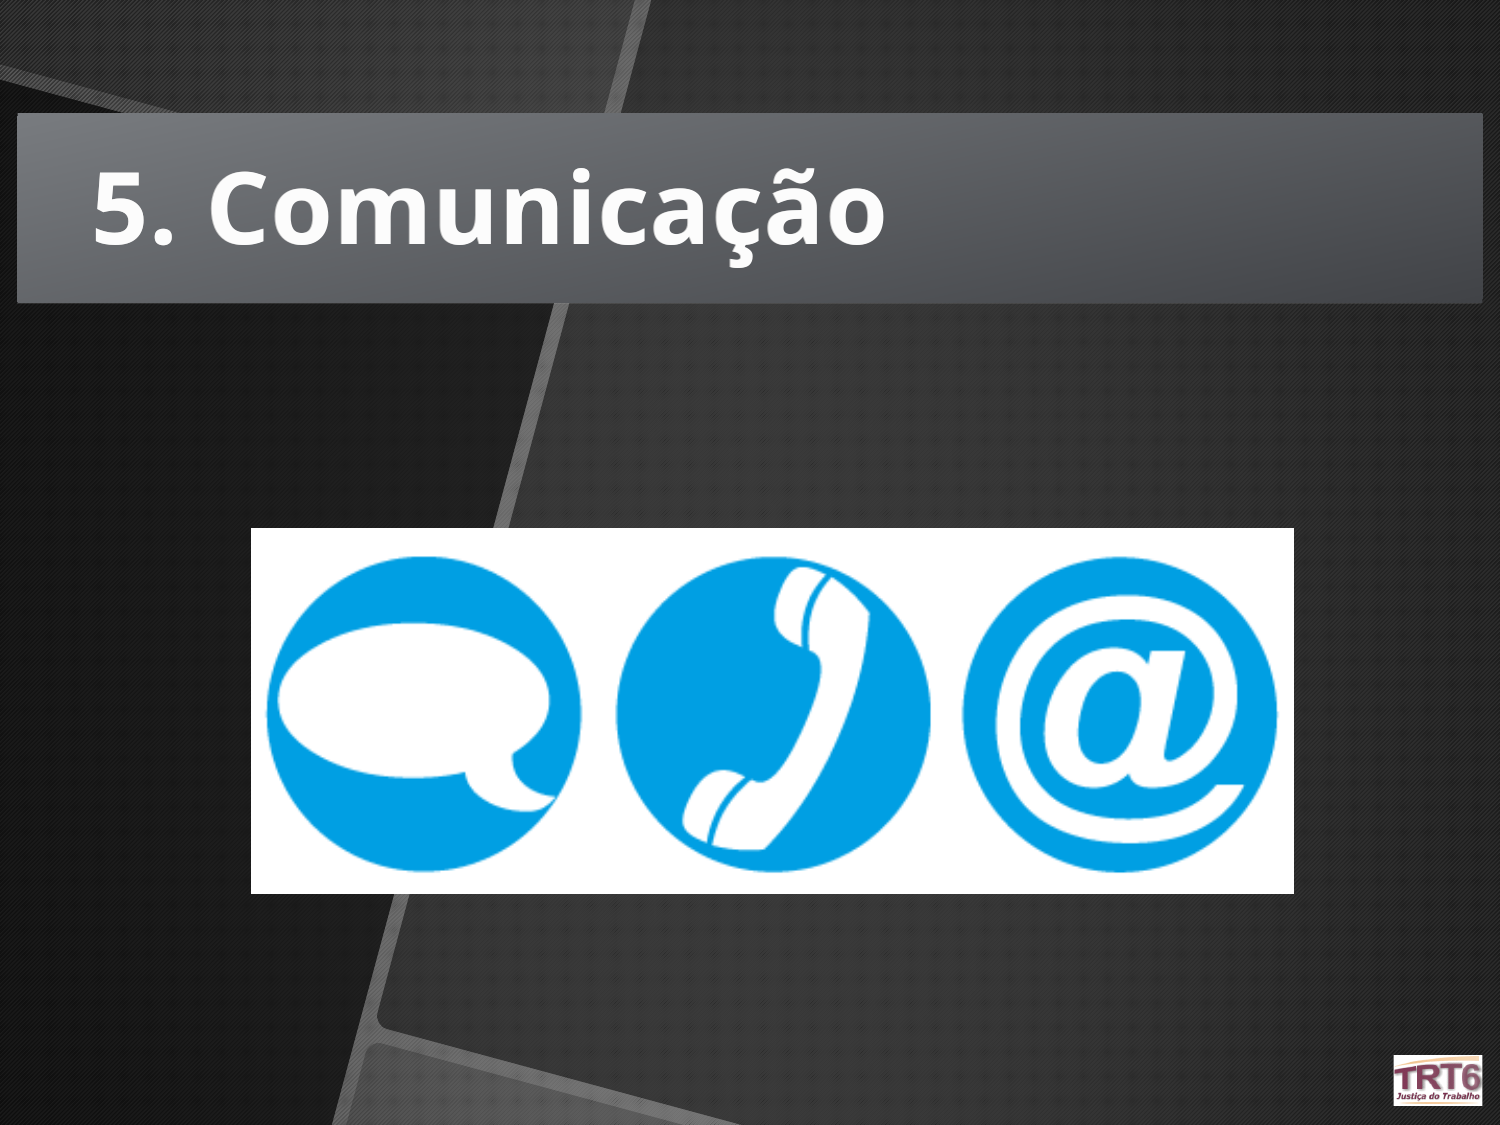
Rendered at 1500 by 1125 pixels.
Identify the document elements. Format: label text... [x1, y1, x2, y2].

text_box [18, 114, 1482, 303]
text_box 5. Comunicação [77, 137, 1388, 272]
picture [1393, 1055, 1483, 1106]
picture [251, 528, 1294, 894]
